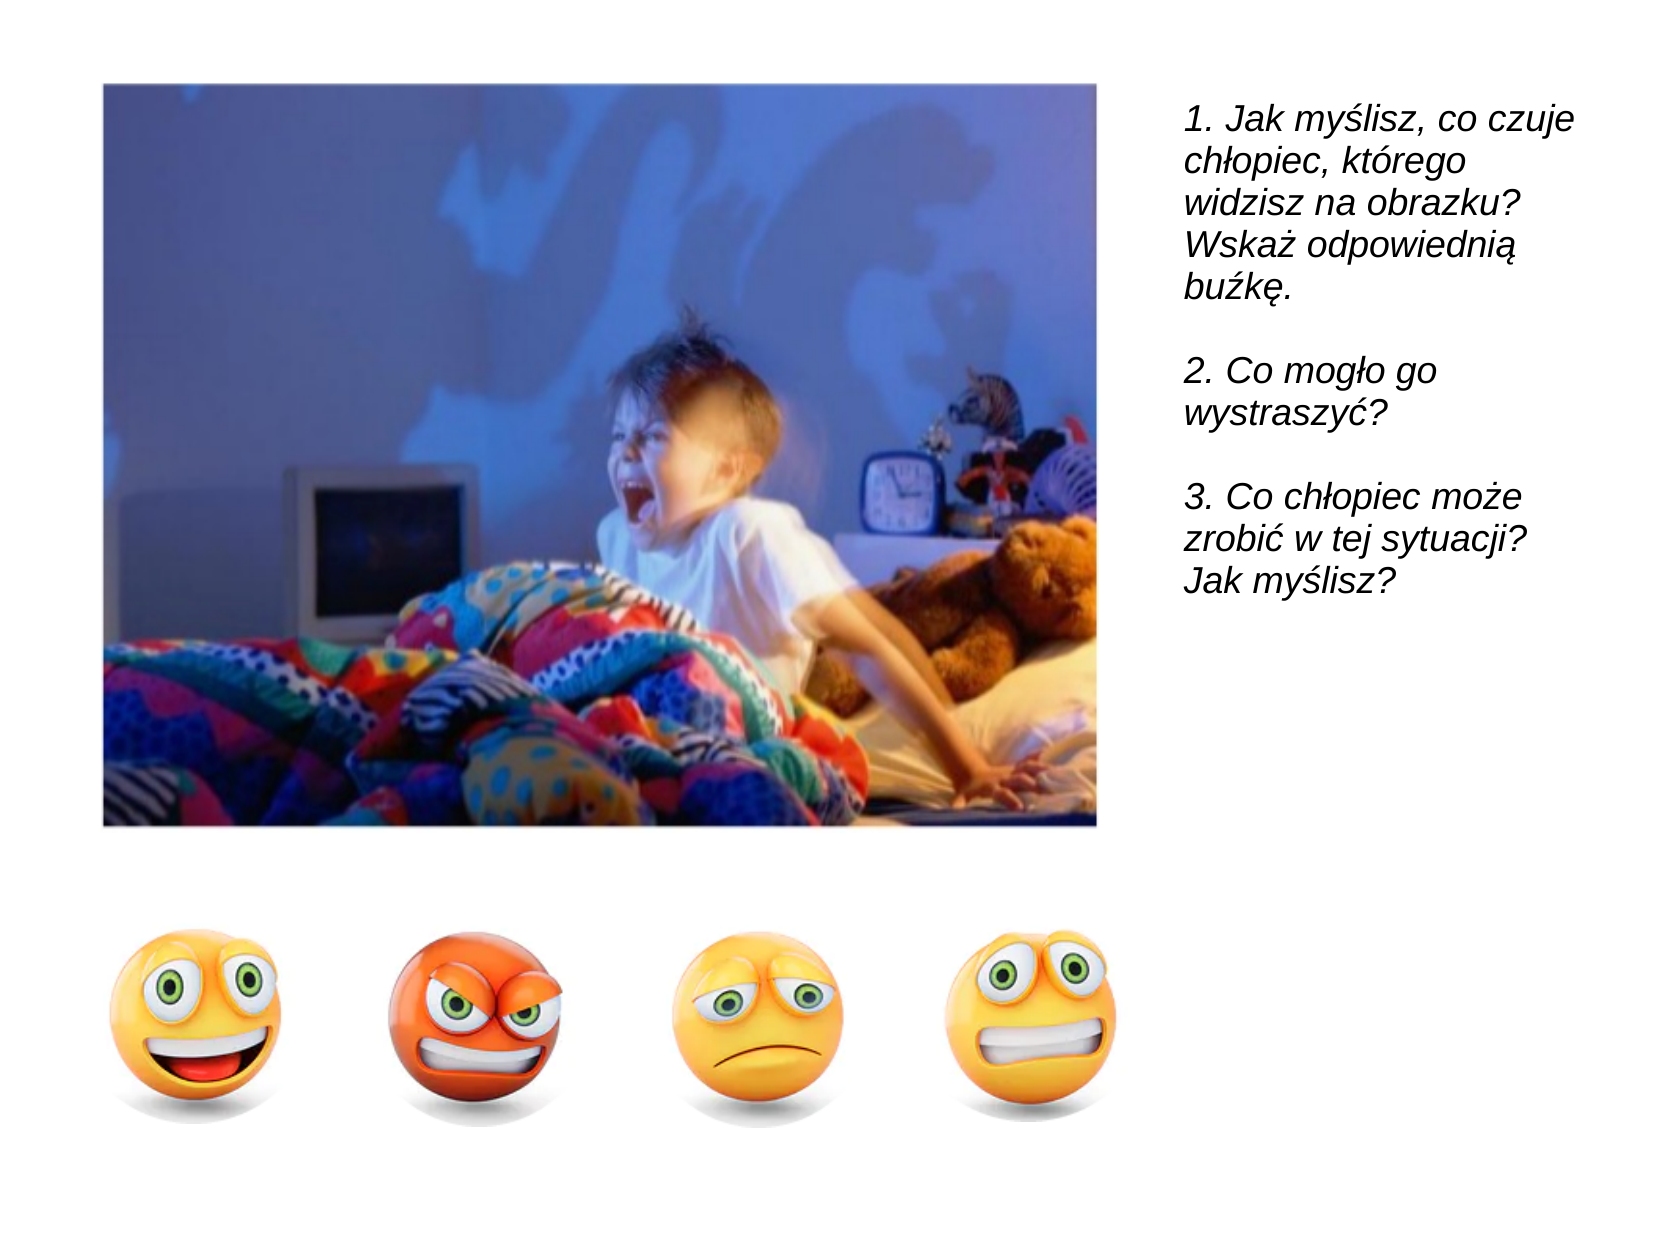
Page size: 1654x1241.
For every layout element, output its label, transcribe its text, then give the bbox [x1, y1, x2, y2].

picture [77, 909, 311, 1124]
picture [100, 82, 1099, 833]
picture [649, 921, 869, 1128]
picture [368, 918, 591, 1127]
picture [911, 912, 1146, 1123]
text_box 1. Jak myślisz, co czuje chłopiec, którego widzisz na obrazku? Wskaż odpowiednią buźkę. 2. Co mogło go wystraszyć? 3. Co chłopiec może zrobić w tej sytuacji? Jak myślisz? [1169, 89, 1595, 606]
